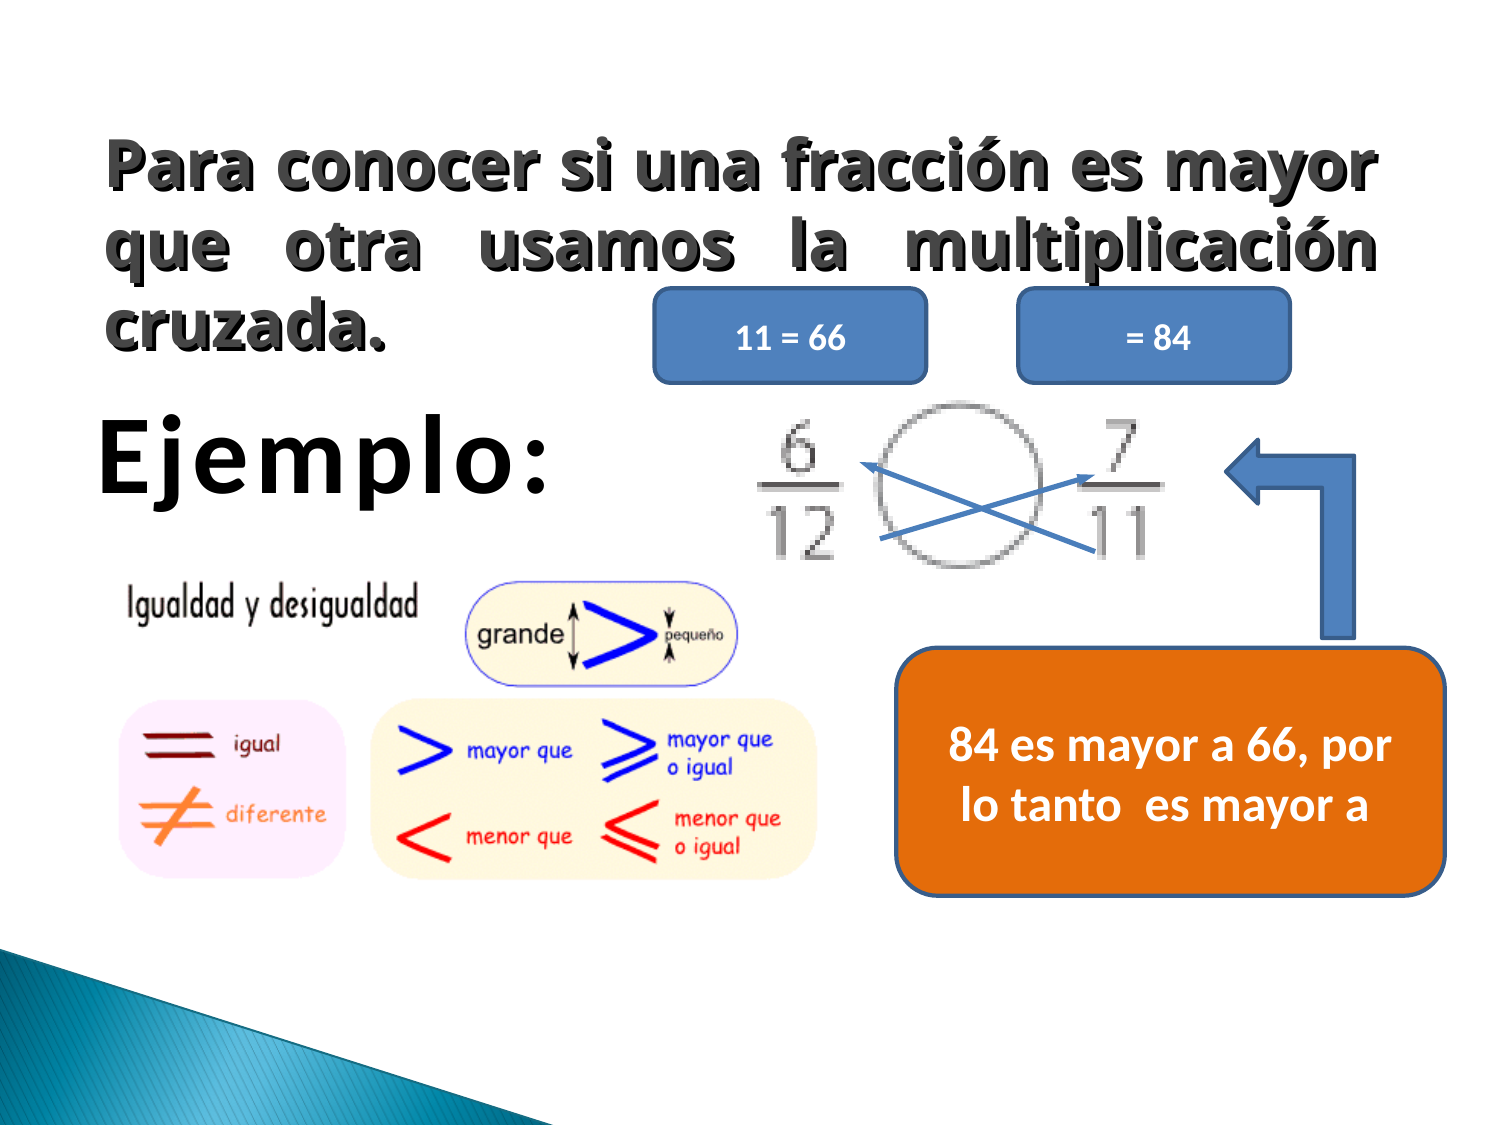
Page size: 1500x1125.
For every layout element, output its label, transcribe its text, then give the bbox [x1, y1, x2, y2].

text_box [1225, 439, 1355, 639]
title Para conocer si una fracción es mayor que otra usamos la multiplicación cruzada. [88, 113, 1439, 302]
text_box 11 = 66 [654, 288, 927, 383]
text_box Ejemplo: [82, 373, 567, 524]
text_box 84 es mayor a 66, por lo tanto es mayor a [896, 647, 1445, 896]
picture [94, 302, 1430, 947]
text_box = 84 [1018, 288, 1291, 383]
text_box [896, 390, 988, 572]
